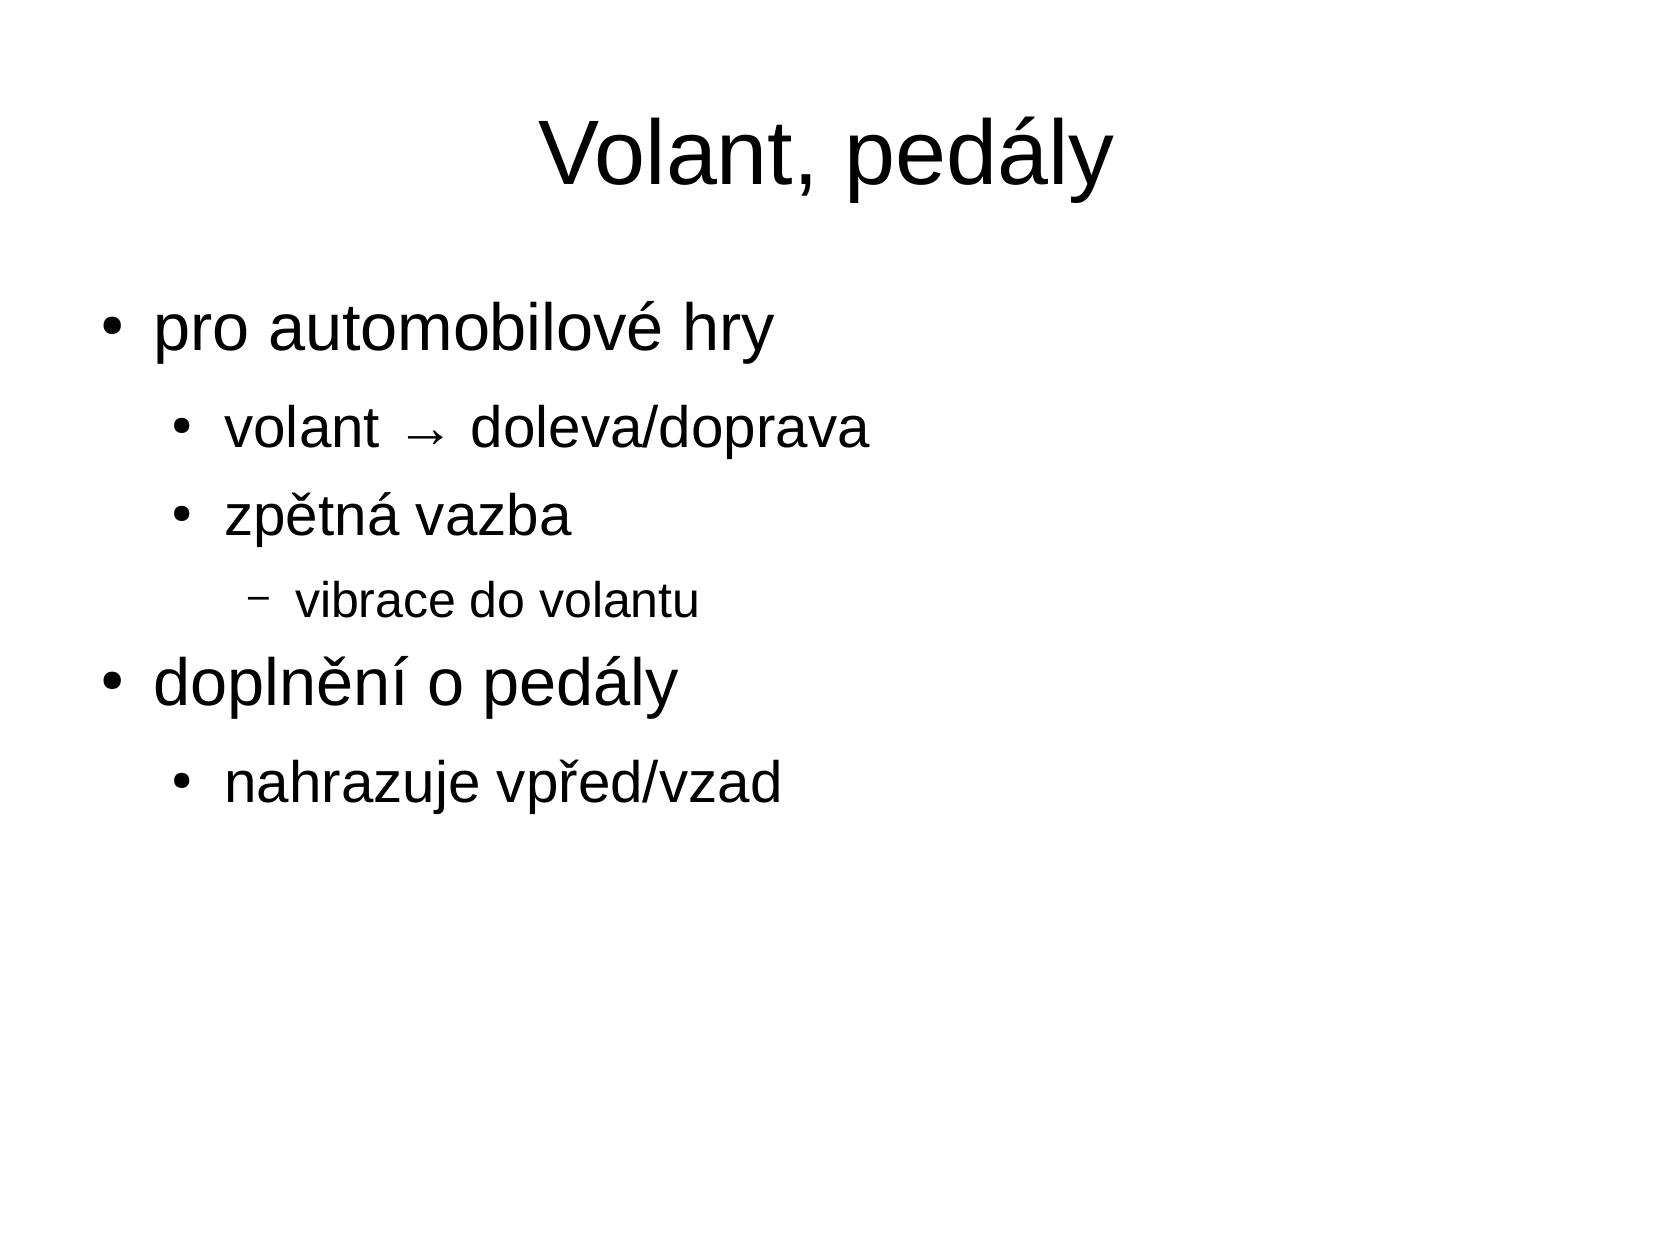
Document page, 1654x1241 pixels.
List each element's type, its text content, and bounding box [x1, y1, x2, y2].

list pro automobilové hry volant → doleva/doprava zpětná vazba vibrace do volantu doplnění o pedály nahrazuje vpřed/vzad [82, 290, 1571, 1109]
title Volant, pedály [82, 56, 1571, 250]
